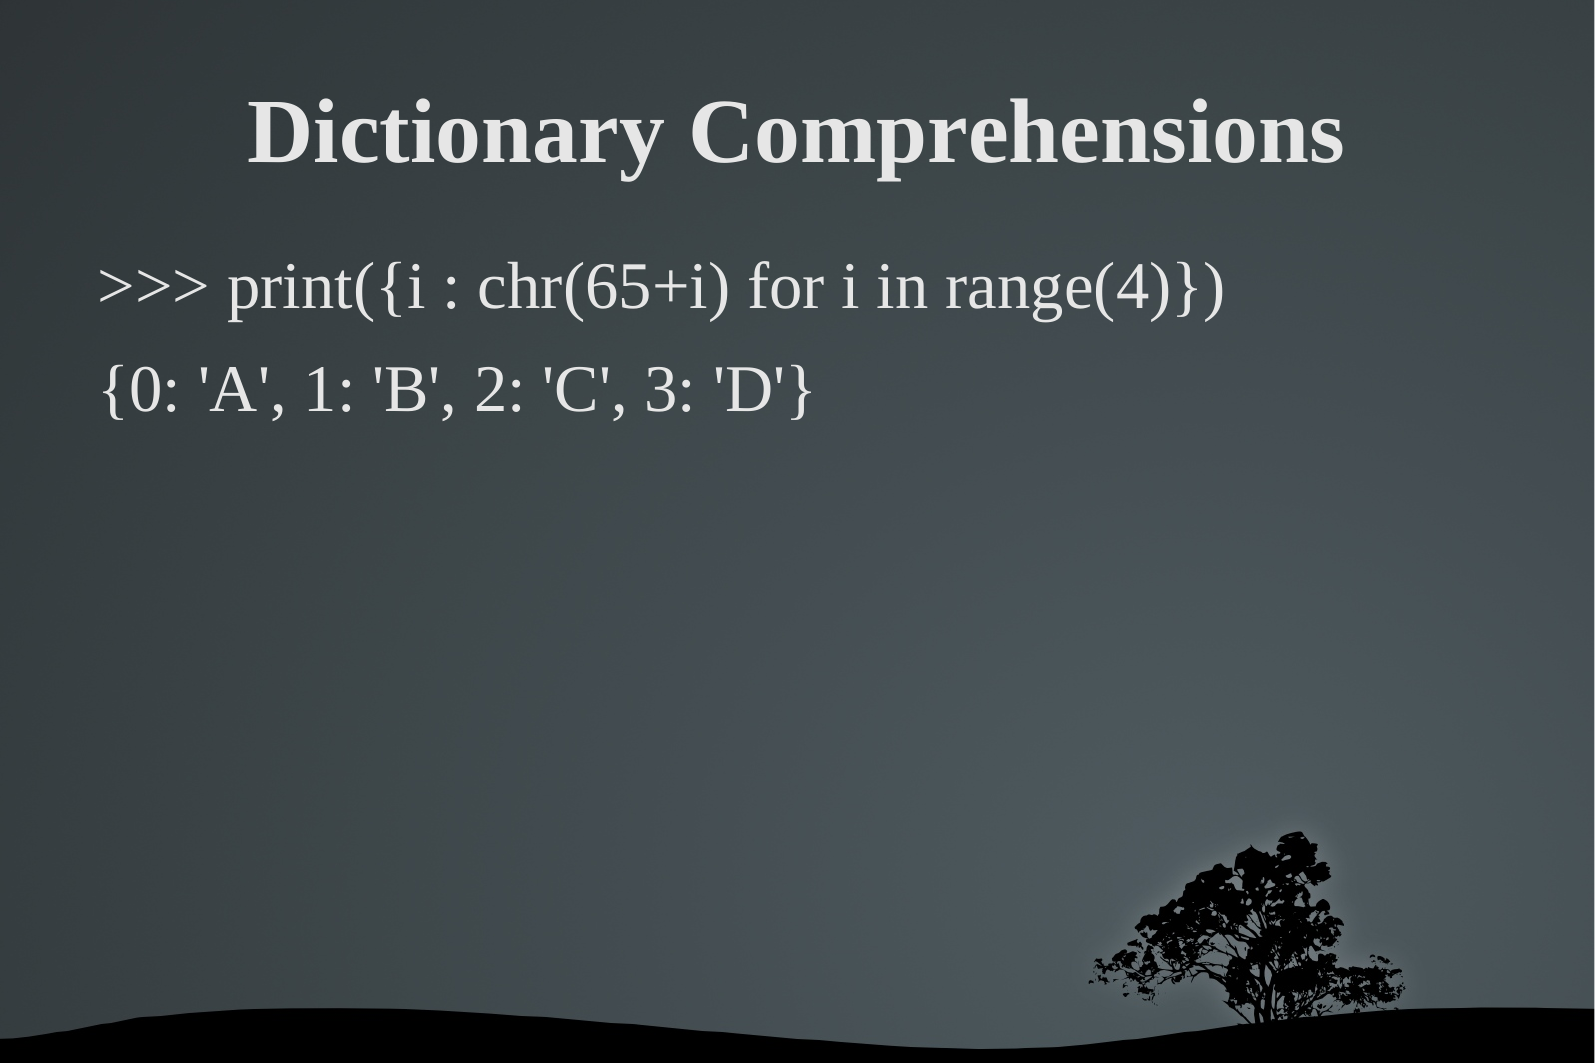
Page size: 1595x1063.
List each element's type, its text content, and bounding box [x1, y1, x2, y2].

picture [0, 0, 1595, 1063]
title Dictionary Comprehensions [79, 42, 1515, 220]
list >>> print({i : chr(65+i) for i in range(4)}) {0: 'A', 1: 'B', 2: 'C', 3: 'D'} [79, 248, 1515, 951]
